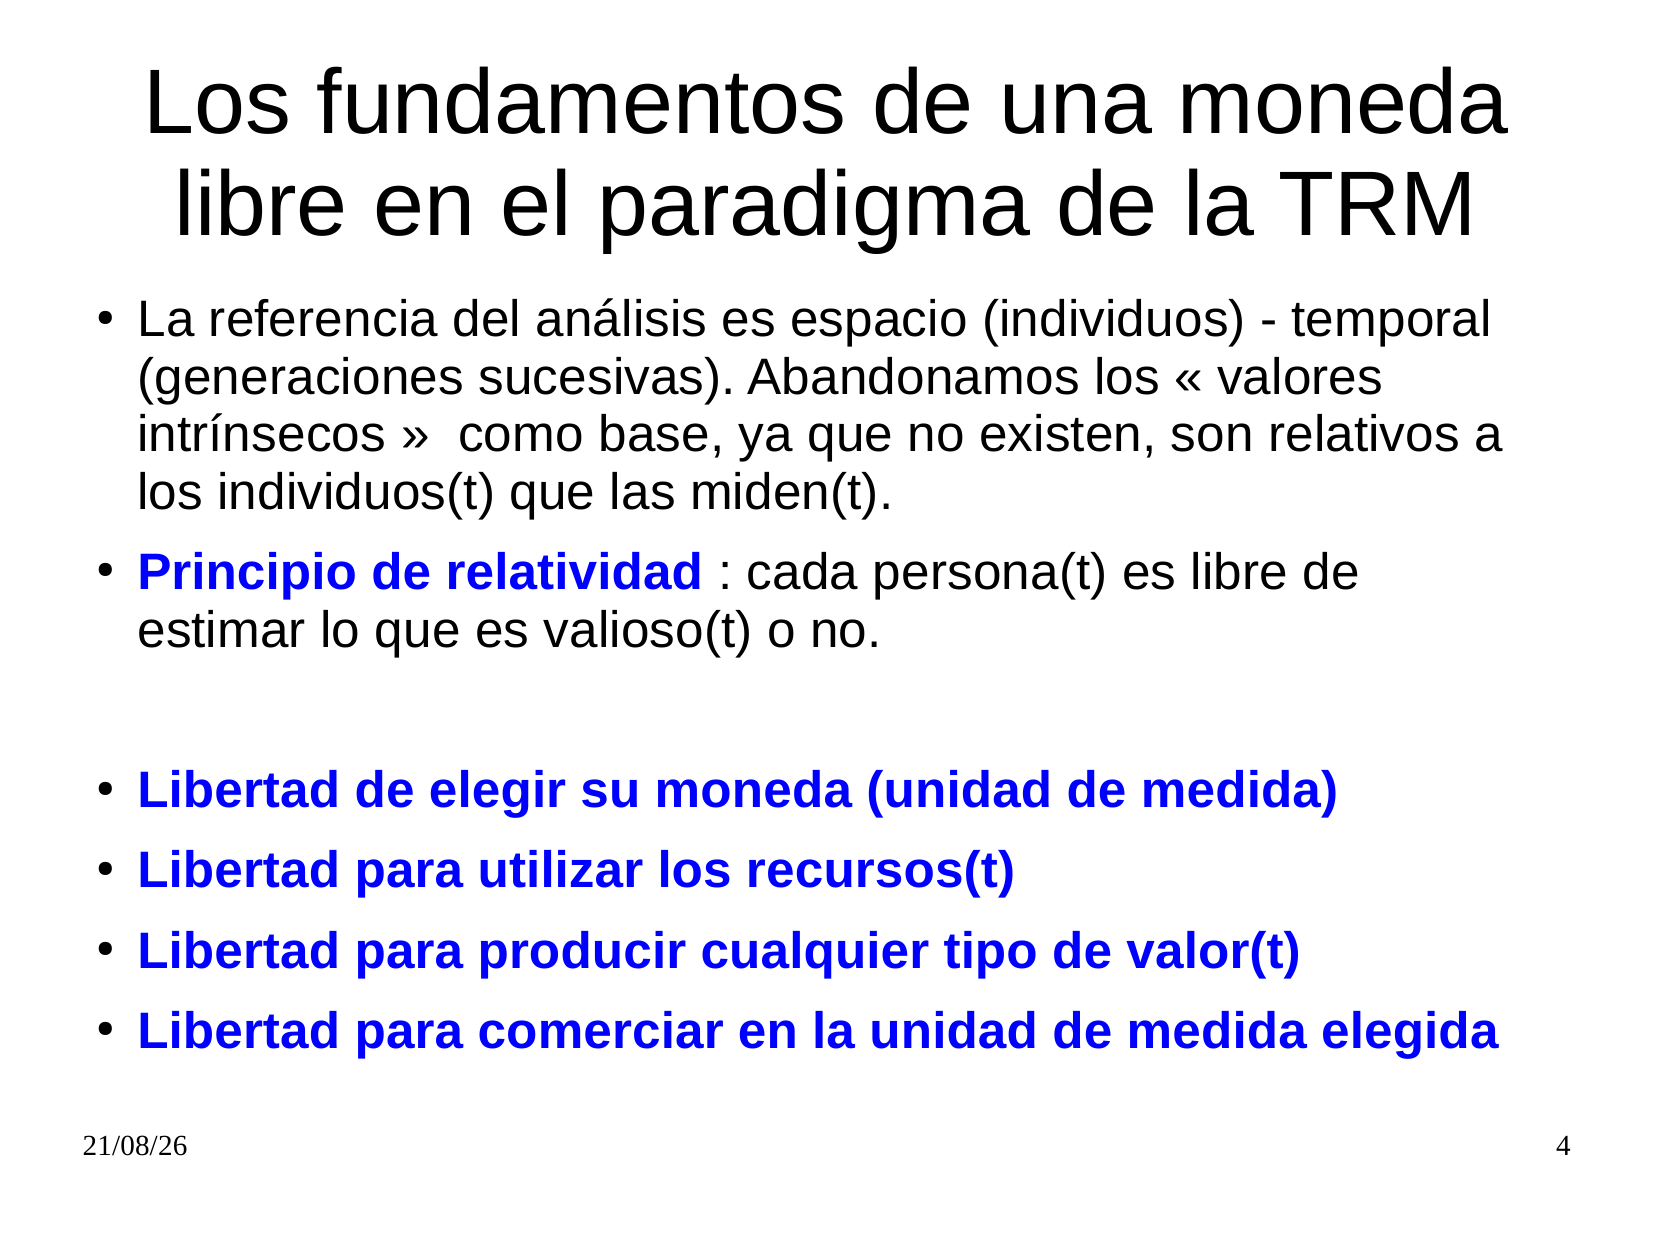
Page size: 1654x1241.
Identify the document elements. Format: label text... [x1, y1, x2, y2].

title Los fundamentos de una moneda libre en el paradigma de la TRM [82, 49, 1571, 257]
list La referencia del análisis es espacio (individuos) - temporal (generaciones sucesivas). Abandonamos los « valores intrínsecos » como base, ya que no existen, son relativos a los individuos(t) que las miden(t). Principio de relatividad : cada persona(t) es libre de estimar lo que es valioso(t) o no. Libertad de elegir su moneda (unidad de medida) Libertad para utilizar los recursos(t) Libertad para producir cualquier tipo de valor(t) Libertad para comerciar en la unidad de medida elegida [82, 290, 1538, 1075]
